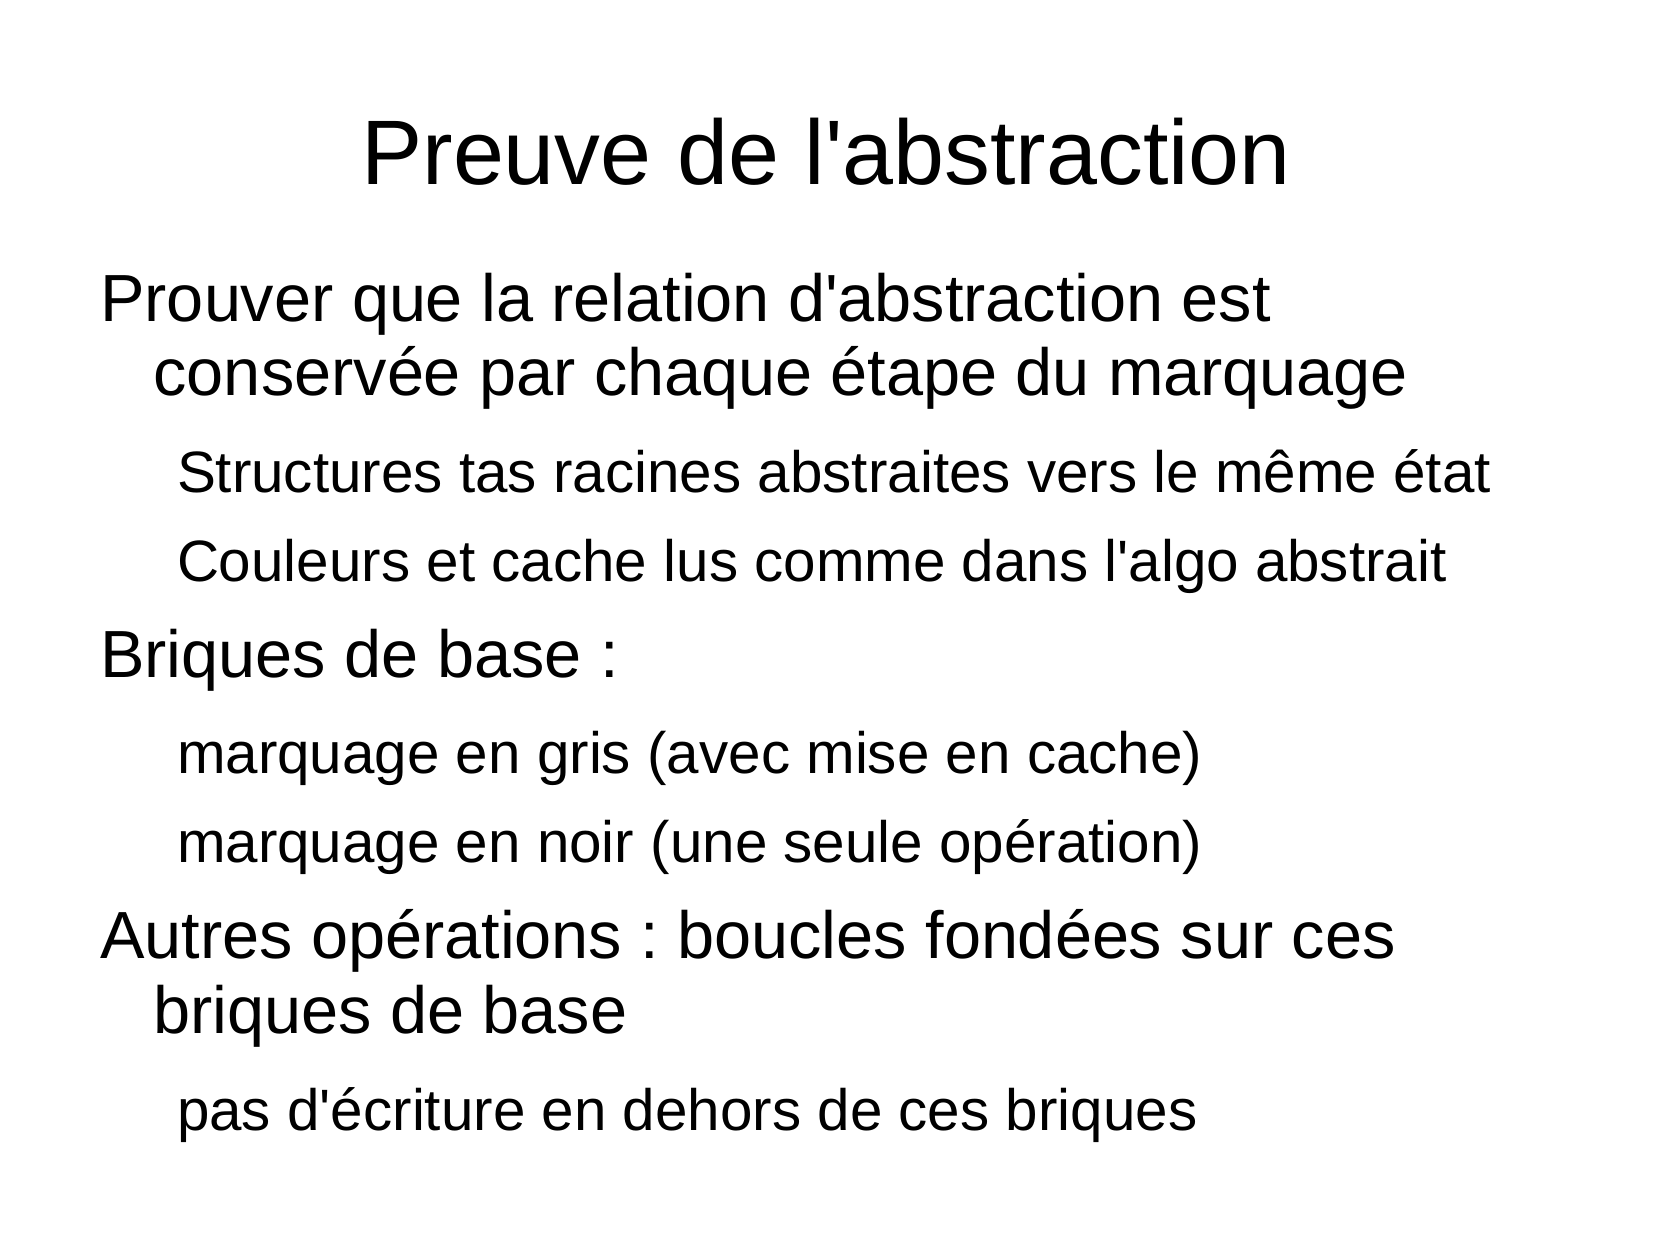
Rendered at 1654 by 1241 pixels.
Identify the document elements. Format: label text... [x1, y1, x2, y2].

title Preuve de l'abstraction [82, 56, 1571, 250]
list Prouver que la relation d'abstraction est conservée par chaque étape du marquage Structures tas racines abstraites vers le même état Couleurs et cache lus comme dans l'algo abstrait Briques de base : marquage en gris (avec mise en cache) marquage en noir (une seule opération) Autres opérations : boucles fondées sur ces briques de base pas d'écriture en dehors de ces briques [82, 260, 1571, 1222]
